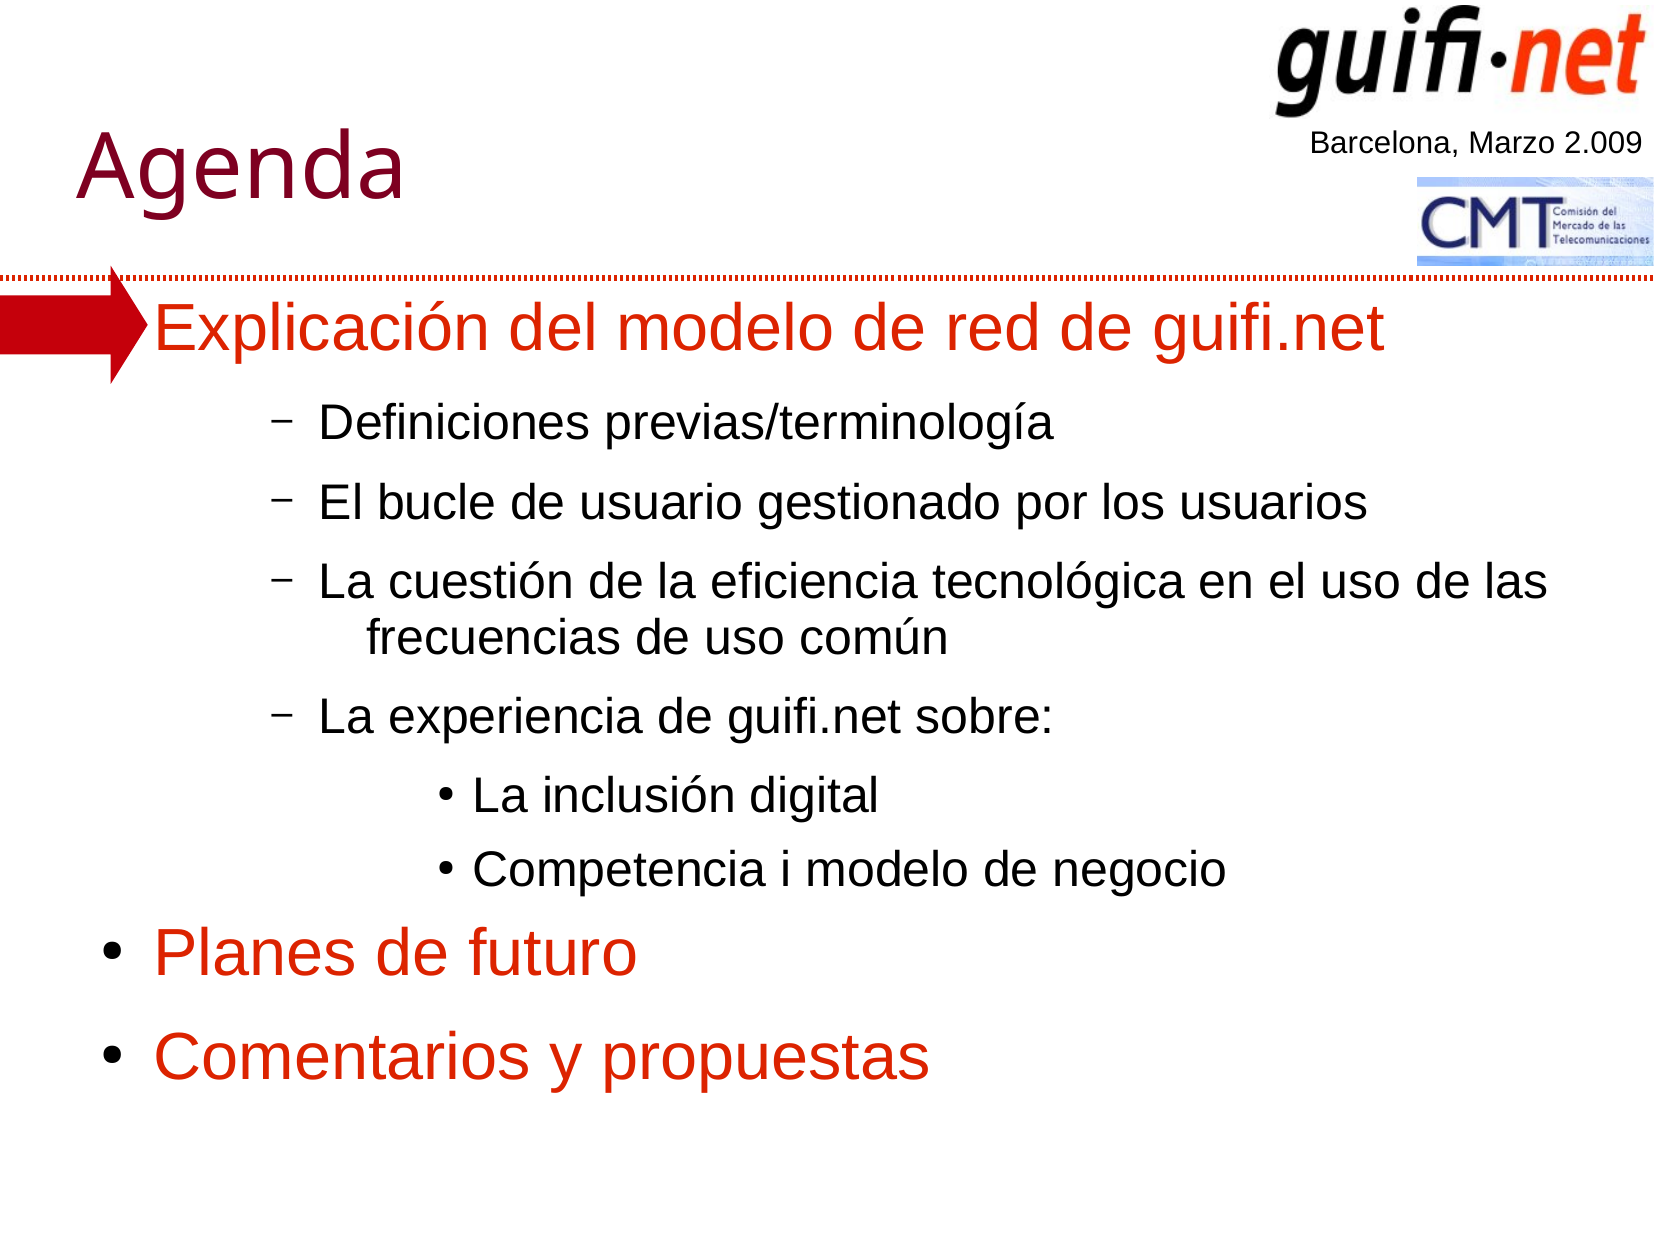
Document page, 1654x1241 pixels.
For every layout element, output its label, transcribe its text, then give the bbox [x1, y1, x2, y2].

text_box [0, 265, 148, 384]
list Explicación del modelo de red de guifi.net Definiciones previas/terminología El bucle de usuario gestionado por los usuarios La cuestión de la eficiencia tecnológica en el uso de las frecuencias de uso común La experiencia de guifi.net sobre: La inclusión digital Competencia i modelo de negocio Planes de futuro Comentarios y propuestas [82, 290, 1571, 1094]
title Agenda [76, 66, 1093, 259]
picture [1269, 5, 1654, 119]
picture [1417, 177, 1654, 266]
